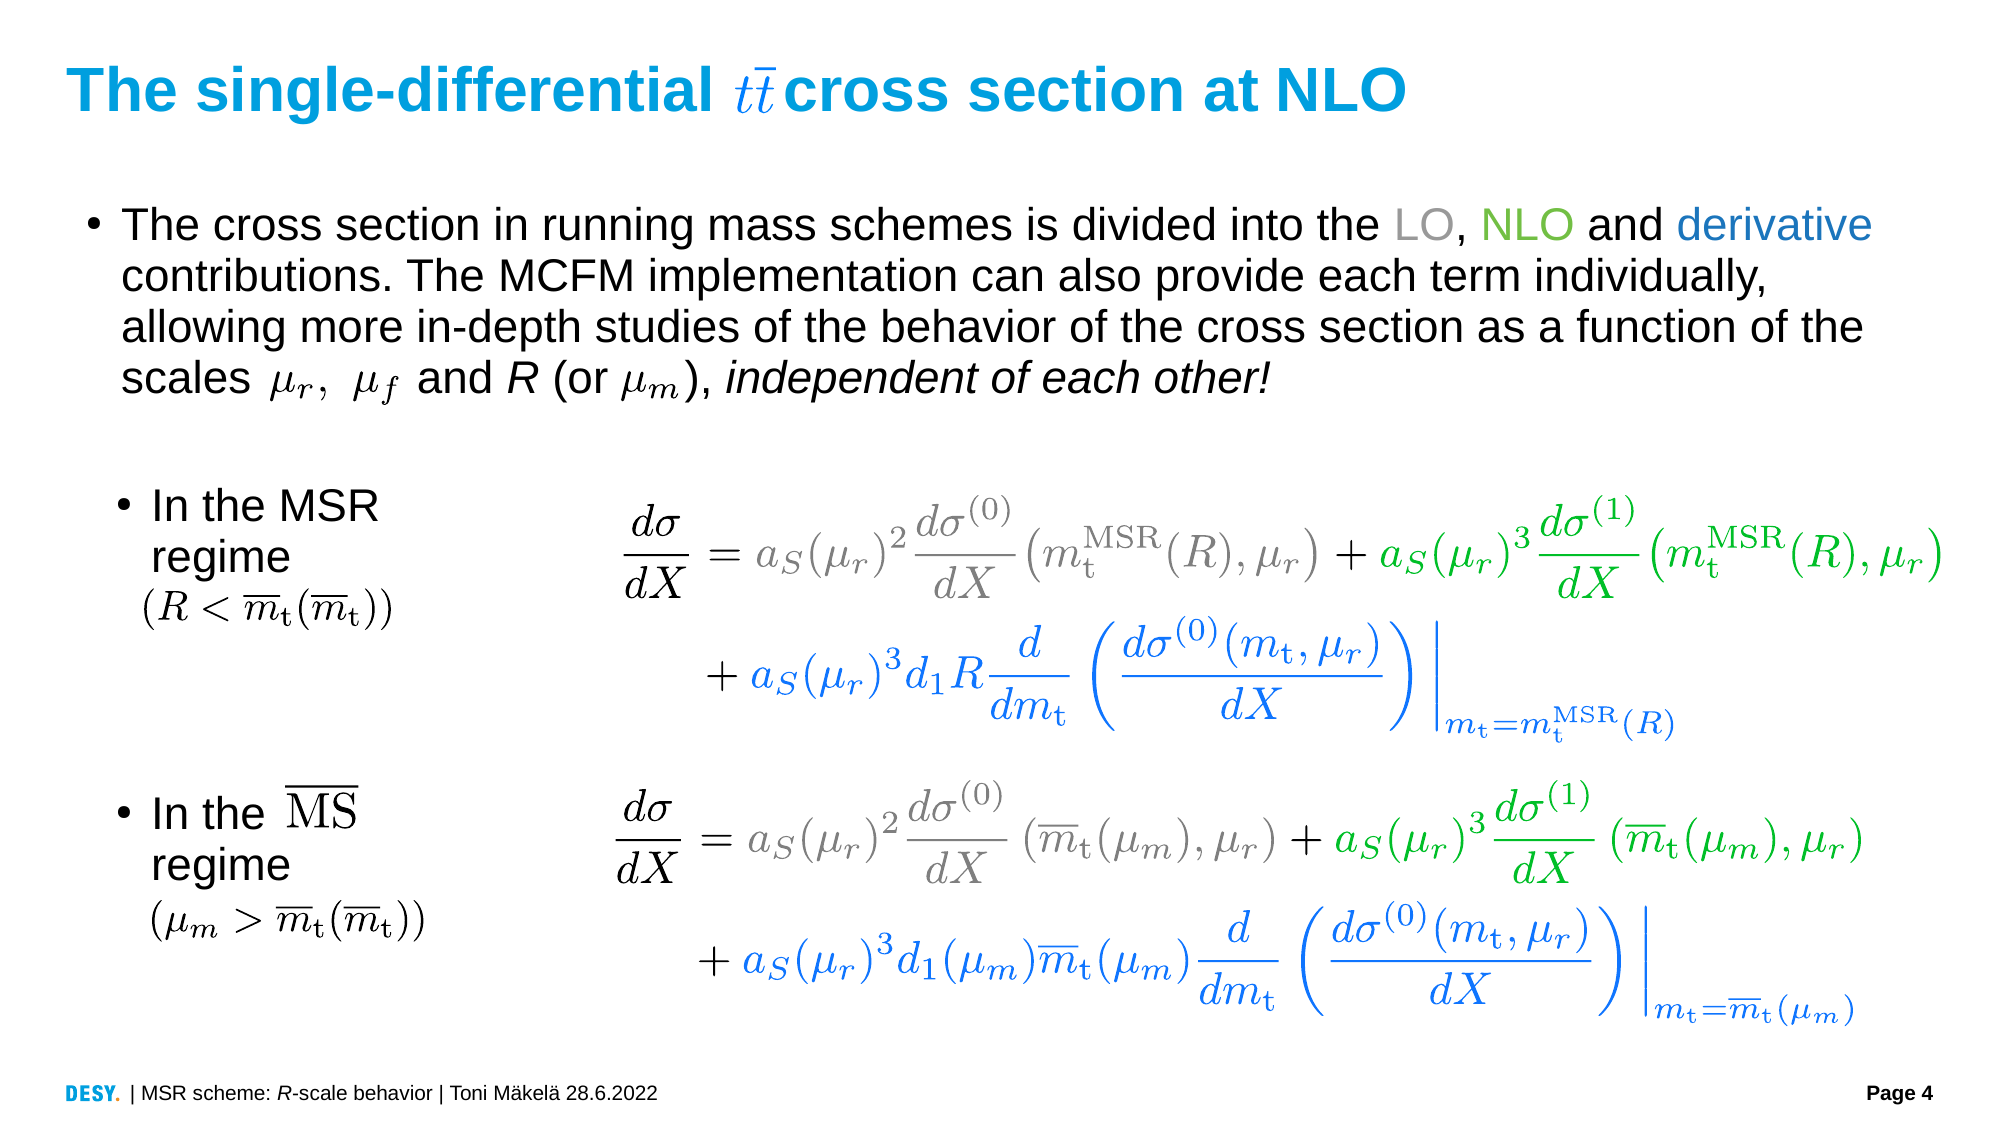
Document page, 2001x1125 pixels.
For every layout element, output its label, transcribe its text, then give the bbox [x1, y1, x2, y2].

text_box [150, 900, 424, 942]
text_box [623, 495, 1941, 743]
text_box [735, 67, 776, 114]
text_box [285, 785, 359, 829]
text_box [270, 371, 399, 405]
footer | MSR scheme: R-scale behavior | Toni Mäkelä 28.6.2022 [129, 1079, 1762, 1111]
text_box [142, 588, 391, 631]
text_box [621, 371, 679, 402]
text_box In the MSR regime In the regime [101, 472, 436, 1043]
text_box [615, 780, 1861, 1027]
text_box The cross section in running mass schemes is divided into the LO, NLO and derivative contributions. The MCFM implementation can also provide each term individually, allowing more in-depth studies of the behavior of the cross section as a function of the scales and R (or ), independent of each other! [71, 191, 1936, 412]
title The single-differential cross section at NLO [66, 57, 1933, 132]
